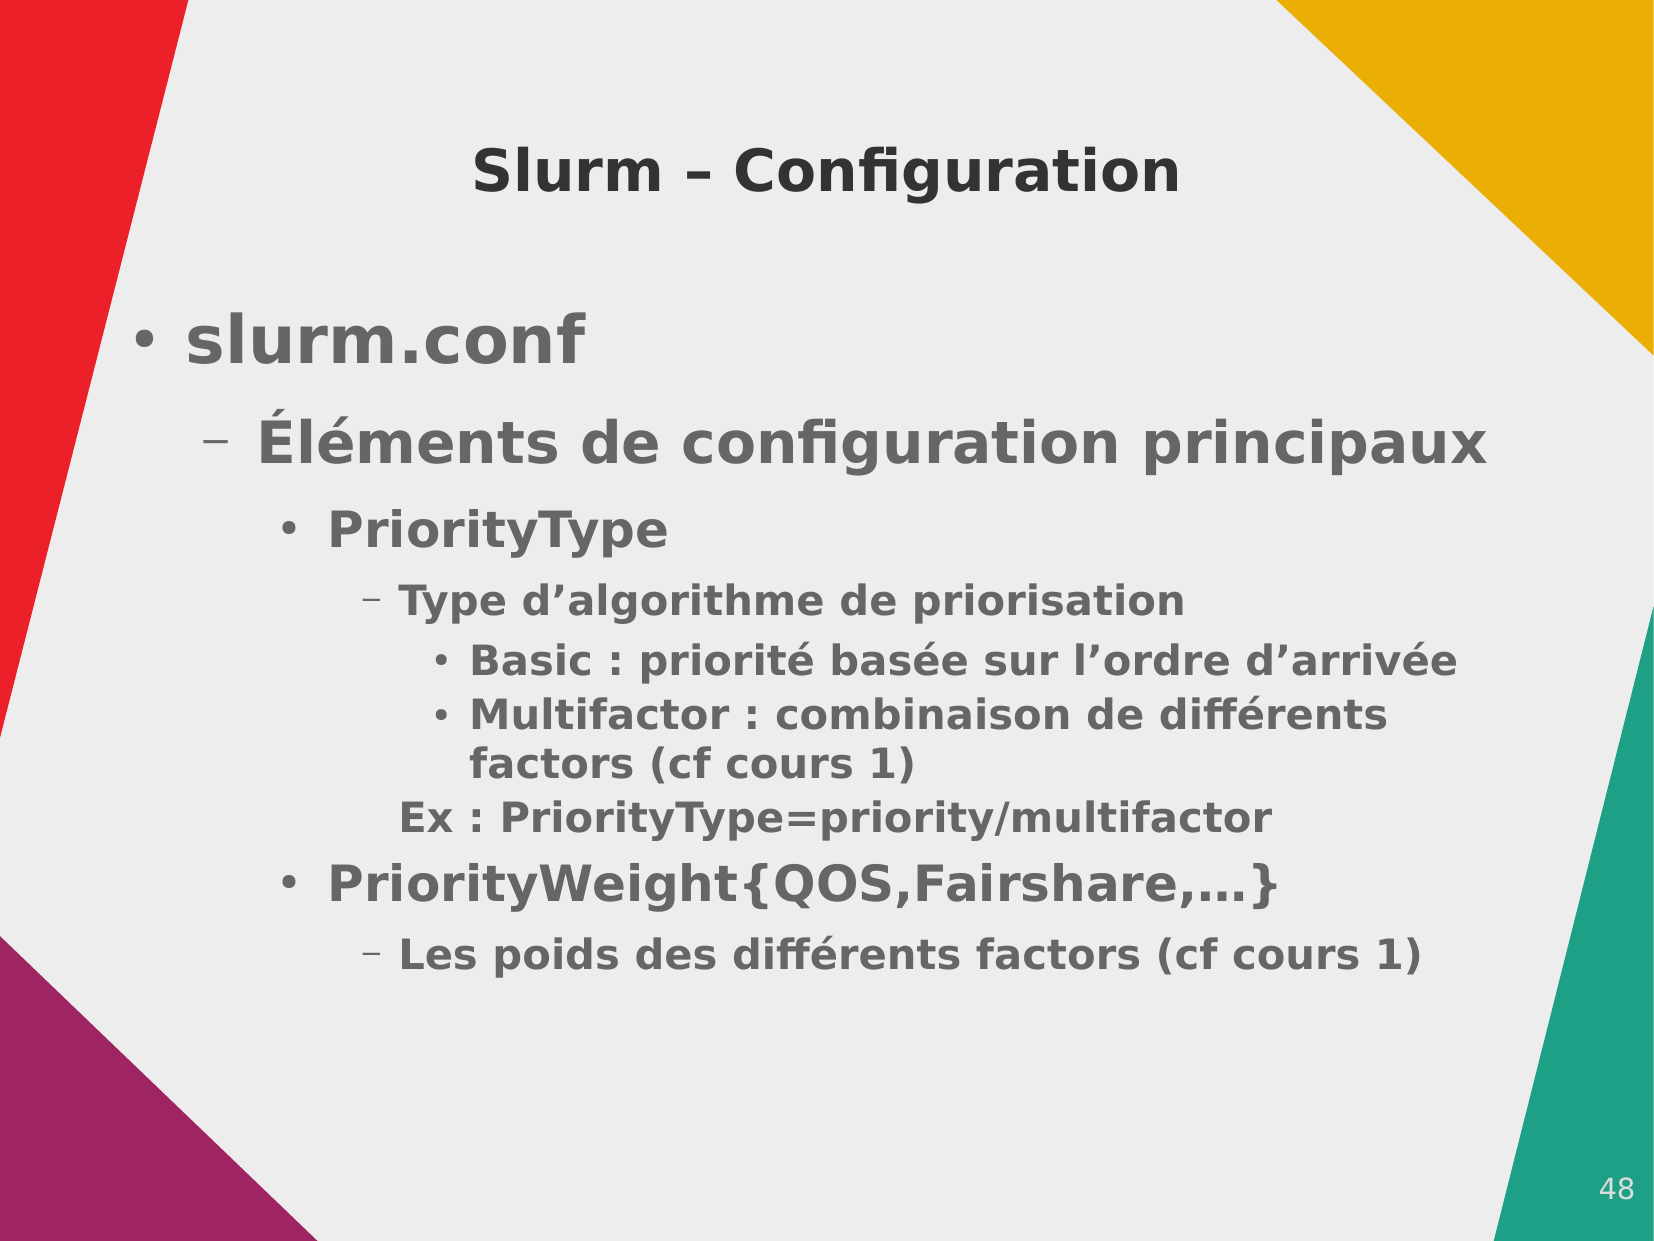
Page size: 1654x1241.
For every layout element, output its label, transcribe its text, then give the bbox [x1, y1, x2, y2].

title Slurm – Configuration [114, 73, 1539, 271]
list slurm.conf Éléments de configuration principaux PriorityType Type d’algorithme de priorisation Basic : priorité basée sur l’ordre d’arrivée Multifactor : combinaison de différents factors (cf cours 1) Ex : PriorityType=priority/multifactor PriorityWeight{QOS,Fairshare,…} Les poids des différents factors (cf cours 1) [114, 302, 1539, 1217]
